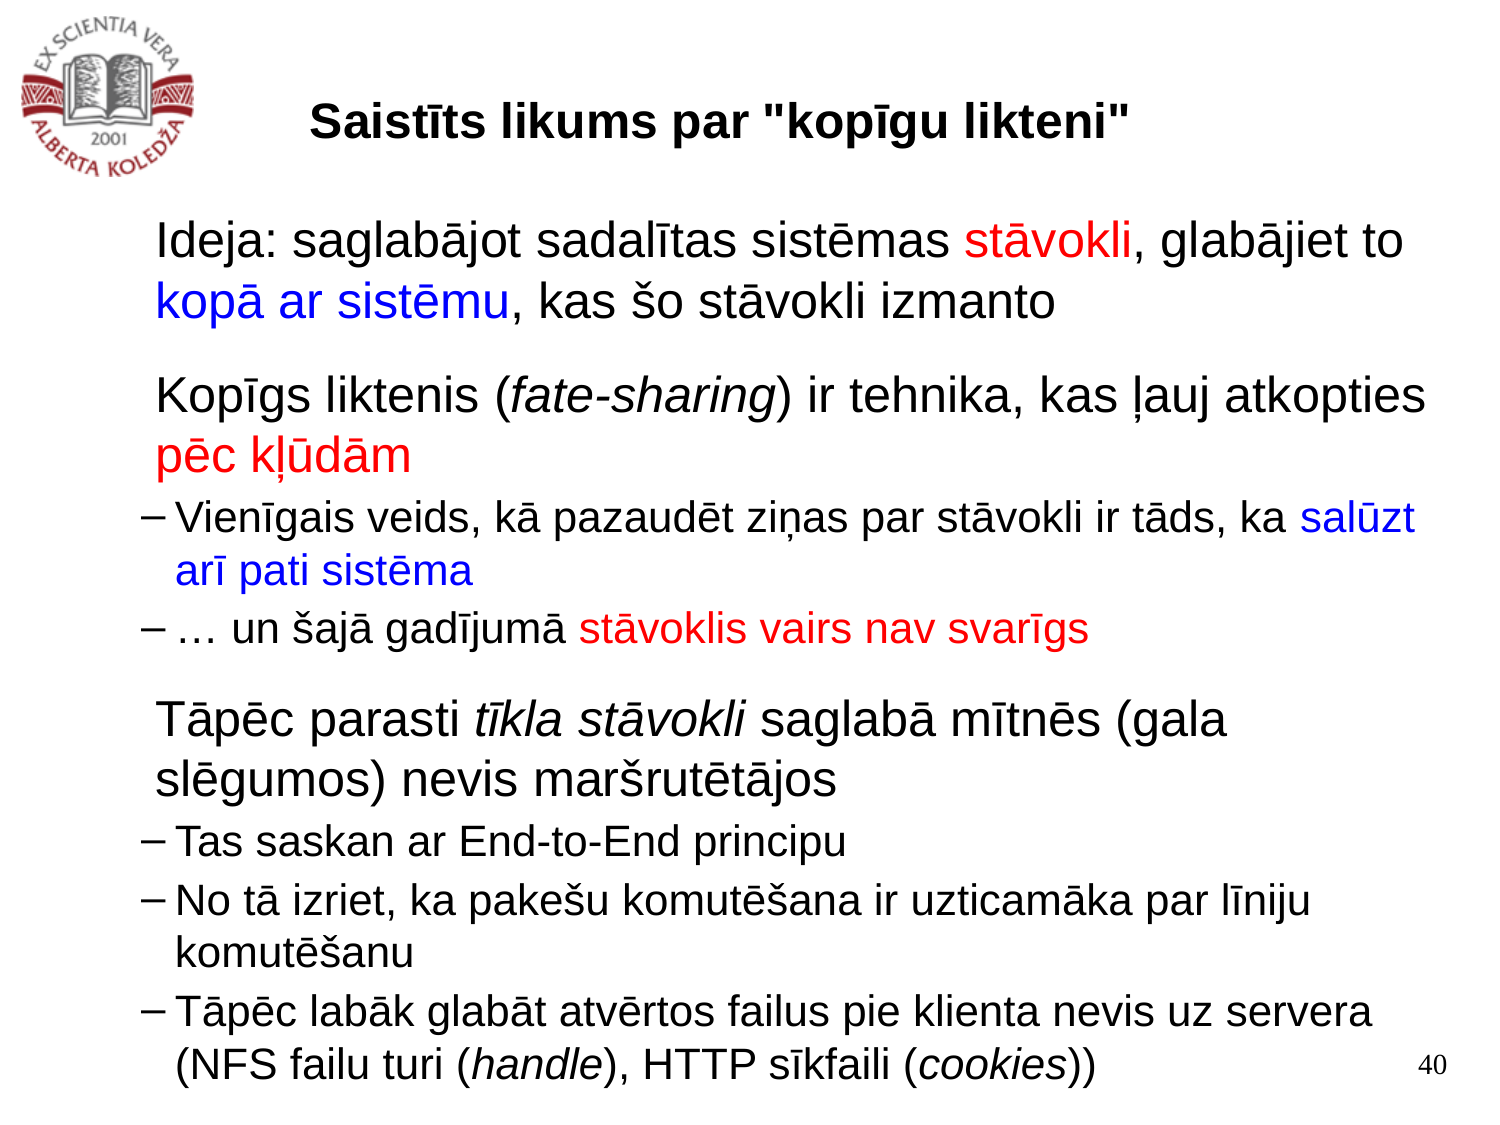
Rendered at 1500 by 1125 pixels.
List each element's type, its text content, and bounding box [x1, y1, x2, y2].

list Ideja: saglabājot sadalītas sistēmas stāvokli, glabājiet to kopā ar sistēmu, kas šo stāvokli izmanto Kopīgs liktenis (fate-sharing) ir tehnika, kas ļauj atkopties pēc kļūdām Vienīgais veids, kā pazaudēt ziņas par stāvokli ir tāds, ka salūzt arī pati sistēma … un šajā gadījumā stāvoklis vairs nav svarīgs Tāpēc parasti tīkla stāvokli saglabā mītnēs (gala slēgumos) nevis maršrutētājos Tas saskan ar End-to-End principu No tā izriet, ka pakešu komutēšana ir uzticamāka par līniju komutēšanu Tāpēc labāk glabāt atvērtos failus pie klienta nevis uz servera (NFS failu turi (handle), HTTP sīkfaili (cookies)) [74, 200, 1463, 1101]
title Saistīts likums par "kopīgu likteni" [50, 62, 1374, 175]
picture [21, 16, 194, 177]
